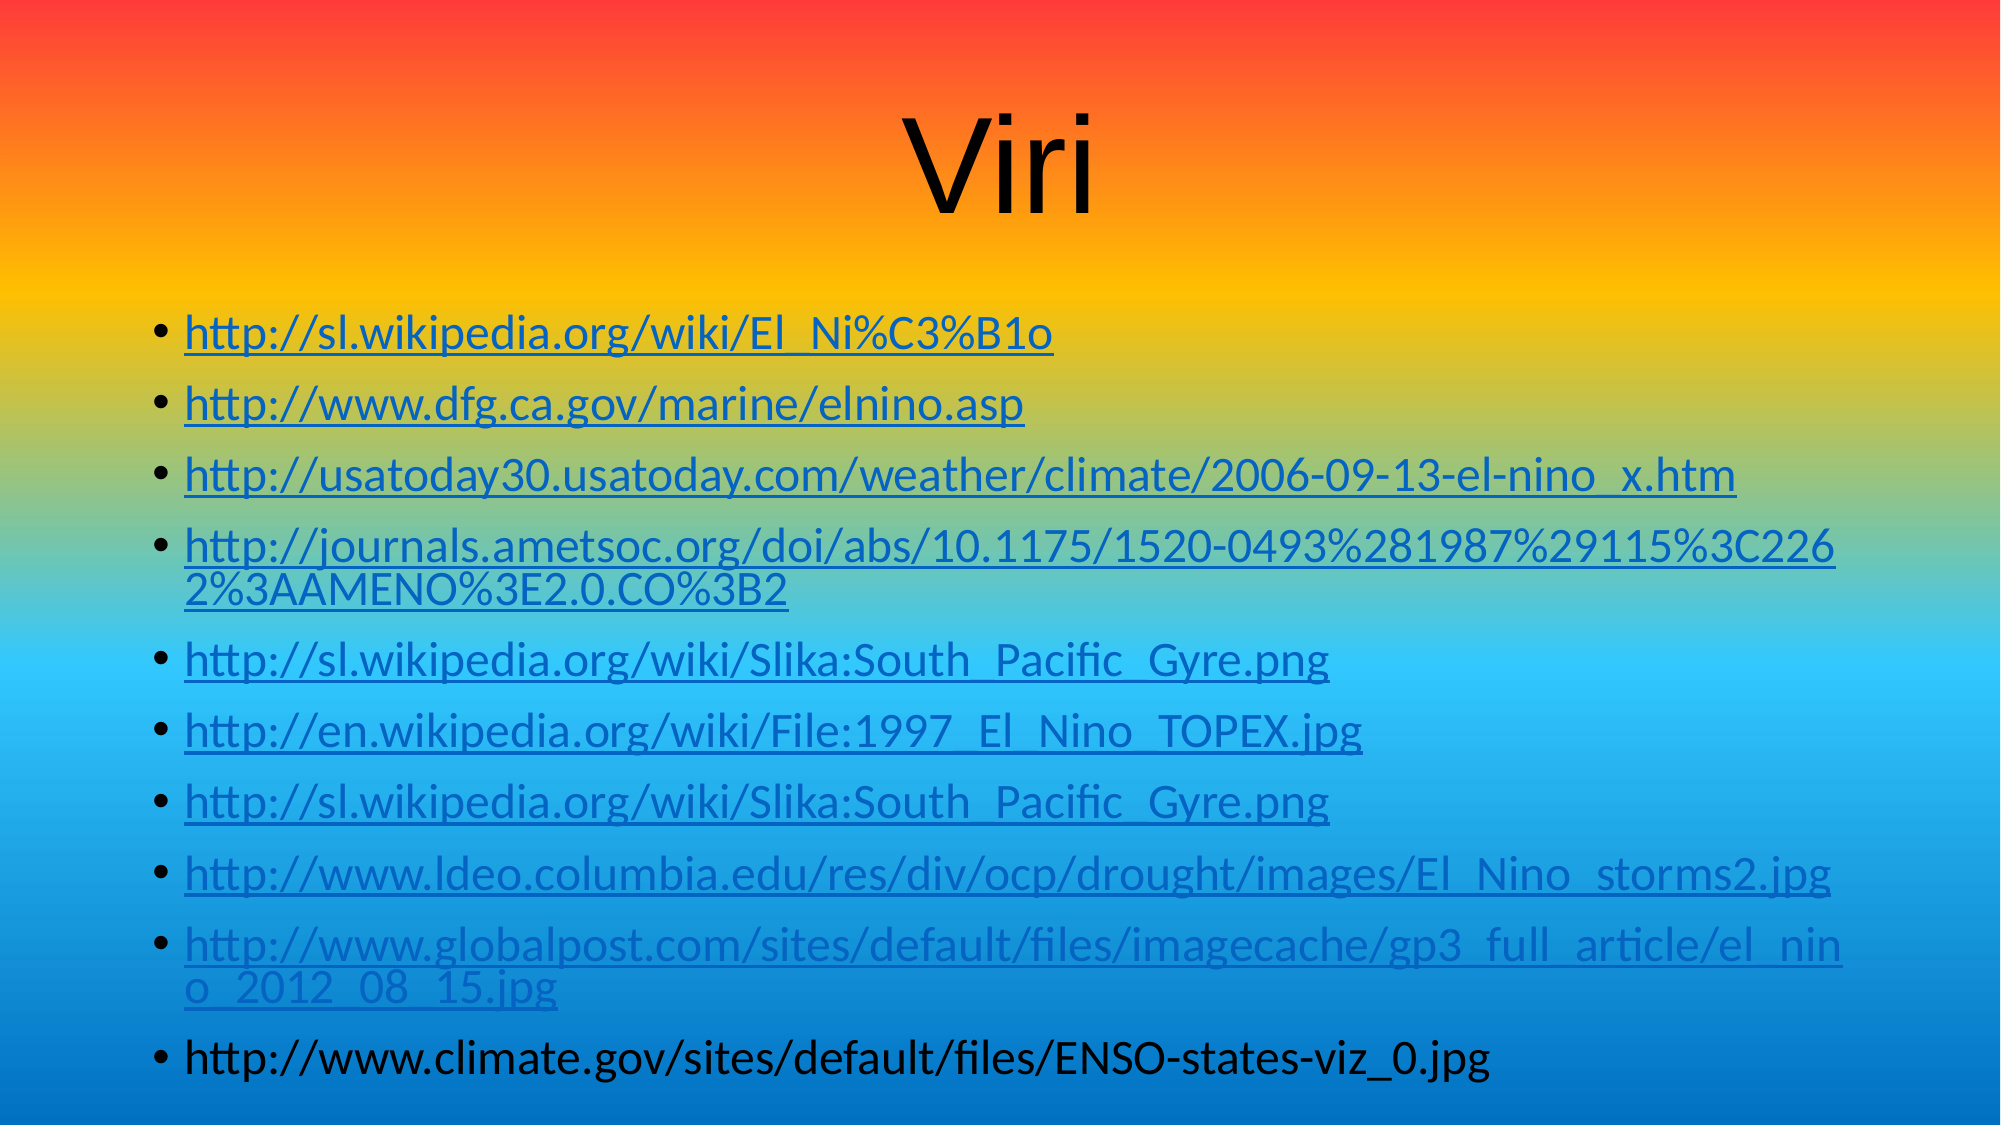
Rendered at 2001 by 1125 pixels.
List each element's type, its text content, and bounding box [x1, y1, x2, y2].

list http://sl.wikipedia.org/wiki/El_Ni%C3%B1o http://www.dfg.ca.gov/marine/elnino.asp http://usatoday30.usatoday.com/weather/climate/2006-09-13-el-nino_x.htm http://journals.ametsoc.org/doi/abs/10.1175/1520-0493%281987%29115%3C2262%3AAMENO%3E2.0.CO%3B2 http://sl.wikipedia.org/wiki/Slika:South_Pacific_Gyre.png http://en.wikipedia.org/wiki/File:1997_El_Nino_TOPEX.jpg http://sl.wikipedia.org/wiki/Slika:South_Pacific_Gyre.png http://www.ldeo.columbia.edu/res/div/ocp/drought/images/El_Nino_storms2.jpg http://www.globalpost.com/sites/default/files/imagecache/gp3_full_article/el_nino_2012_08_15.jpg http://www.climate.gov/sites/default/files/ENSO-states-viz_0.jpg [137, 299, 1863, 1014]
title Viri [137, 59, 1863, 278]
picture [0, 0, 2001, 1125]
